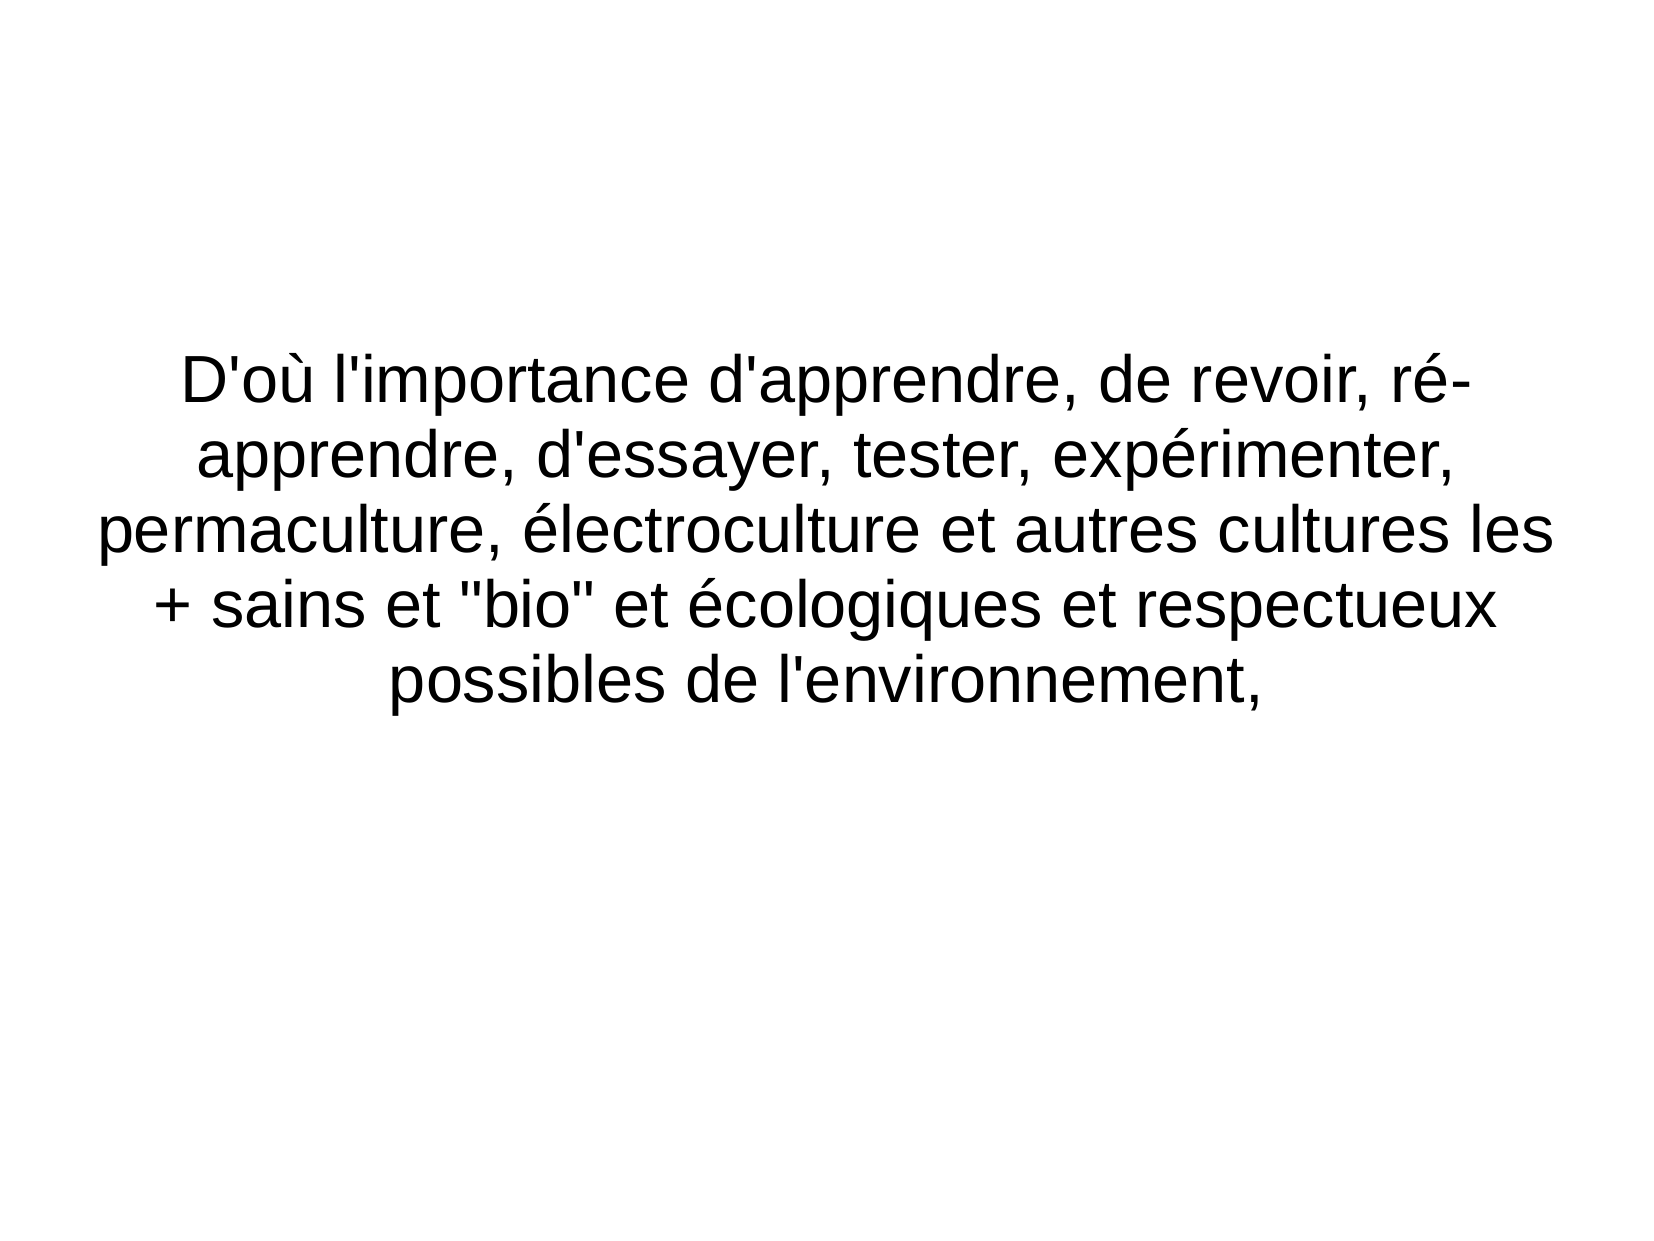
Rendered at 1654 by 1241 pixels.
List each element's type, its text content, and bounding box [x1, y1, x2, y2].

subtitle D'où l'importance d'apprendre, de revoir, ré-apprendre, d'essayer, tester, expérimenter, permaculture, électroculture et autres cultures les + sains et "bio" et écologiques et respectueux possibles de l'environnement, [82, 49, 1571, 1010]
